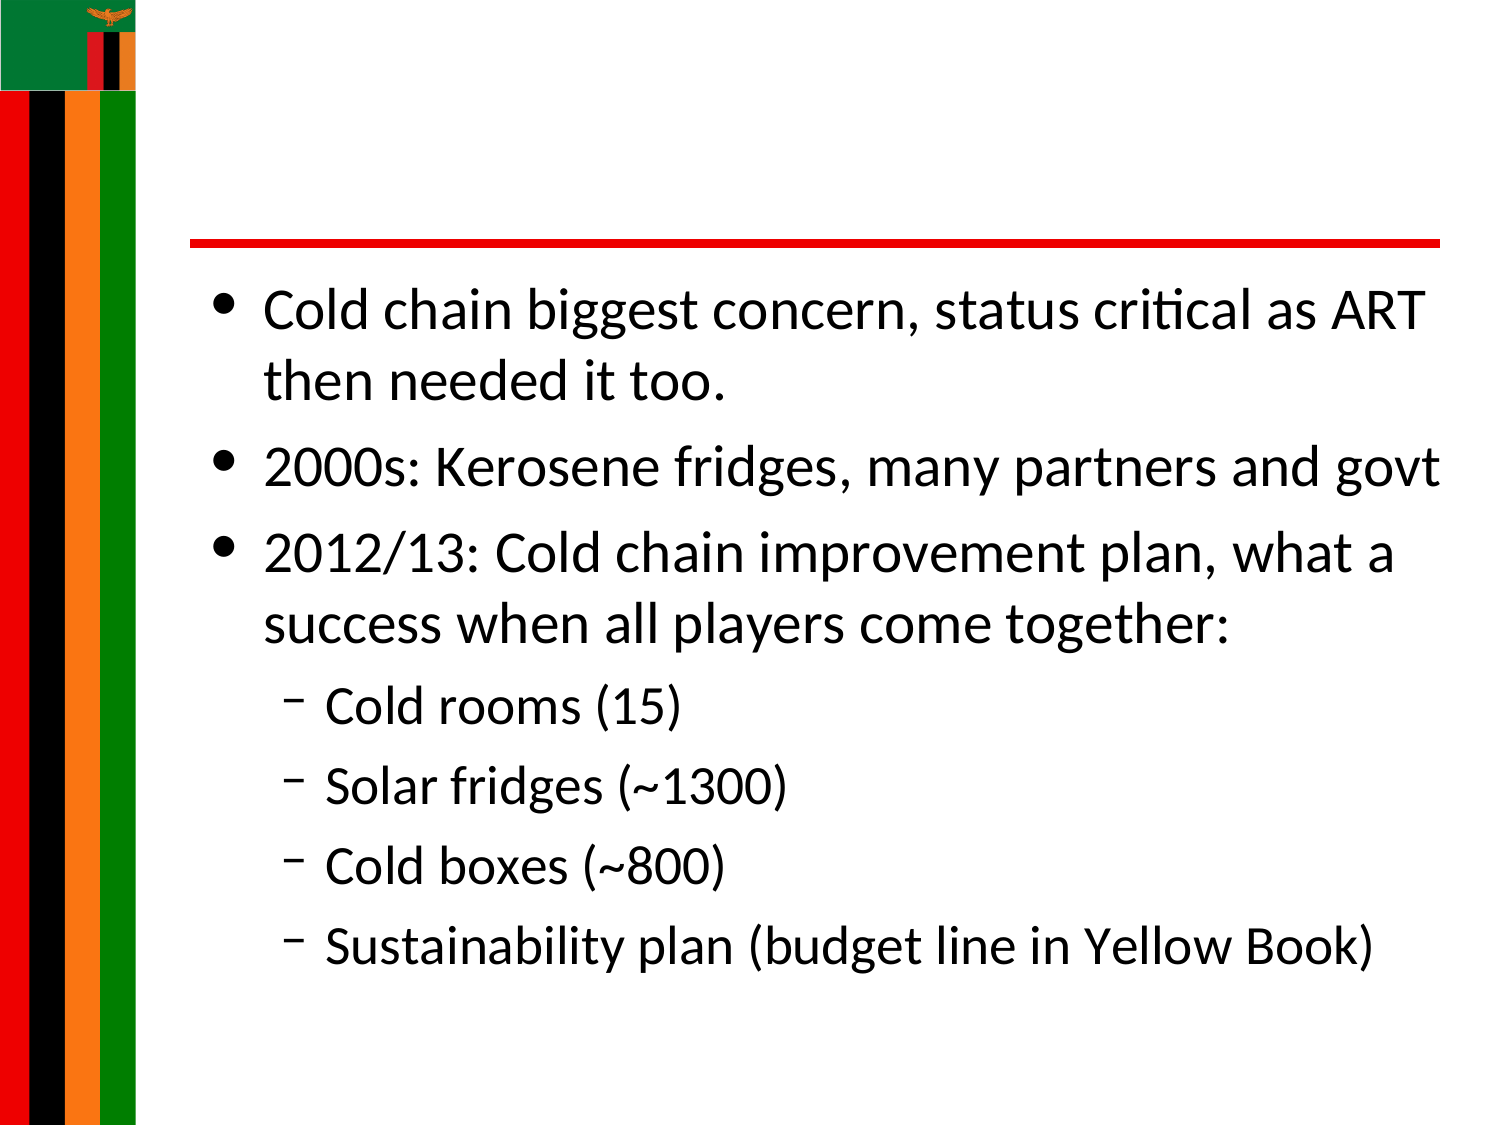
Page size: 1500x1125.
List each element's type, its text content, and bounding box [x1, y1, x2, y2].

list Cold chain biggest concern, status critical as ART then needed it too. 2000s: Kerosene fridges, many partners and govt 2012/13: Cold chain improvement plan, what a success when all players come together: Cold rooms (15) Solar fridges (~1300) Cold boxes (~800) Sustainability plan (budget line in Yellow Book) [194, 262, 1468, 1058]
picture [0, 0, 136, 91]
